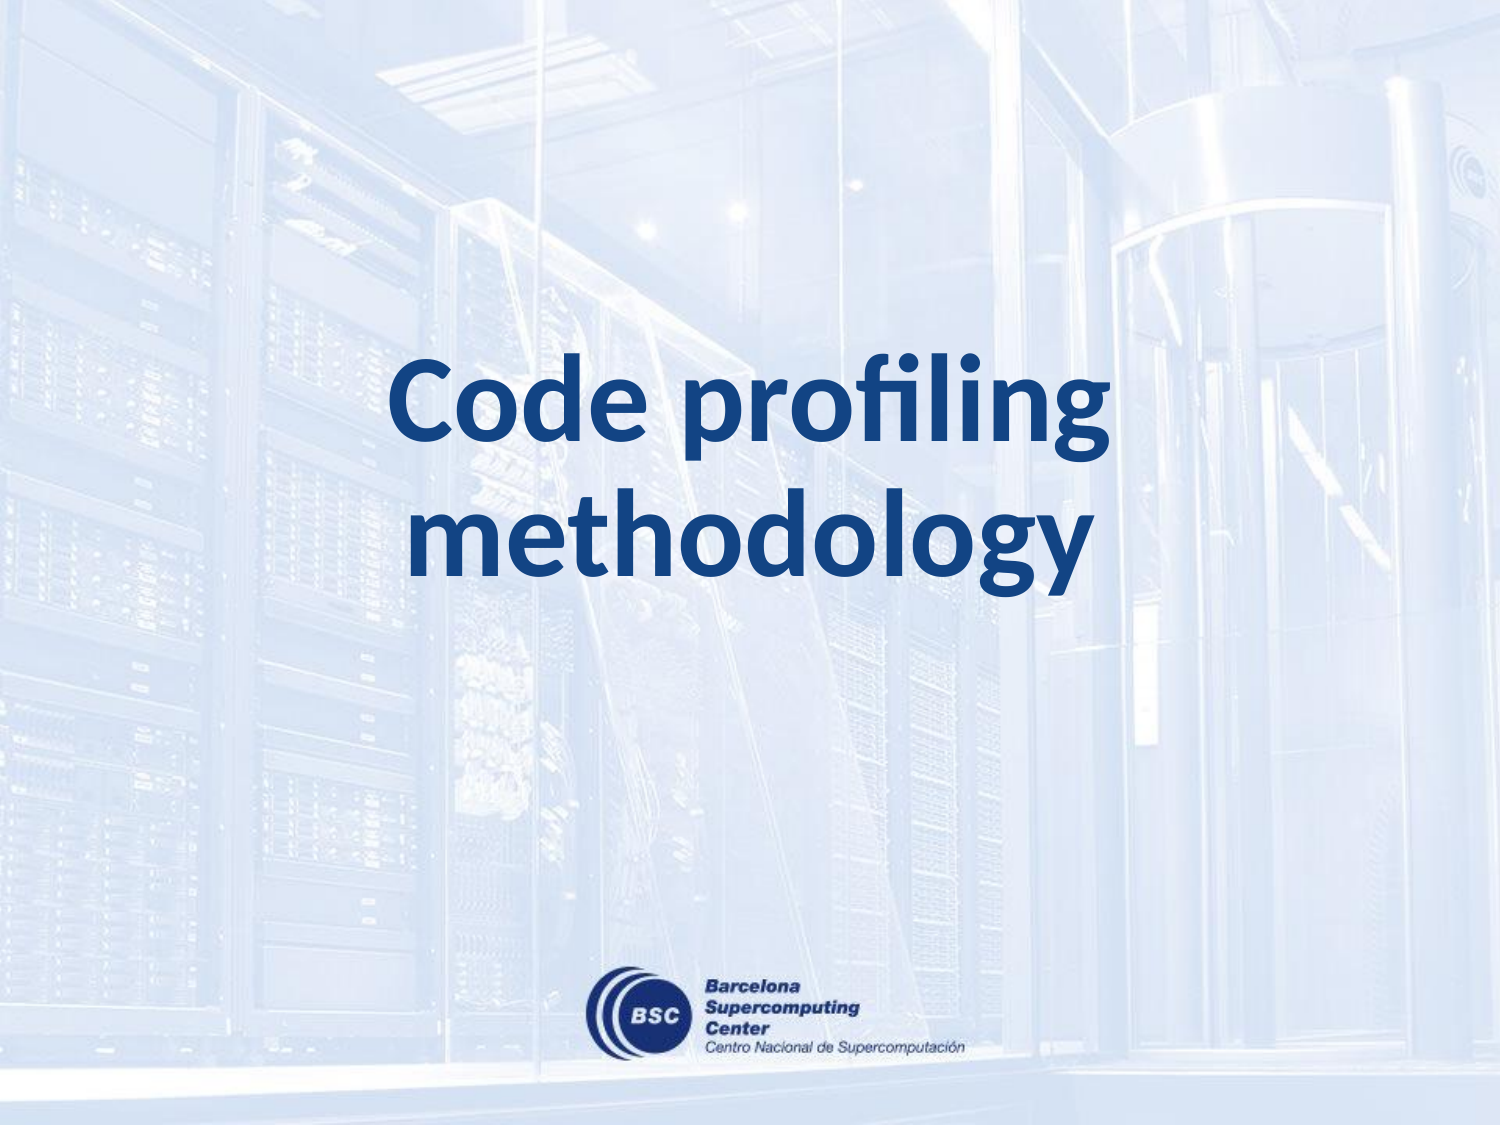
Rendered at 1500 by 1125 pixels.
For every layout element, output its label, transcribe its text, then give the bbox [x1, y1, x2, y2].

picture [0, 0, 1500, 1125]
title Code profiling methodology [188, 143, 1311, 794]
